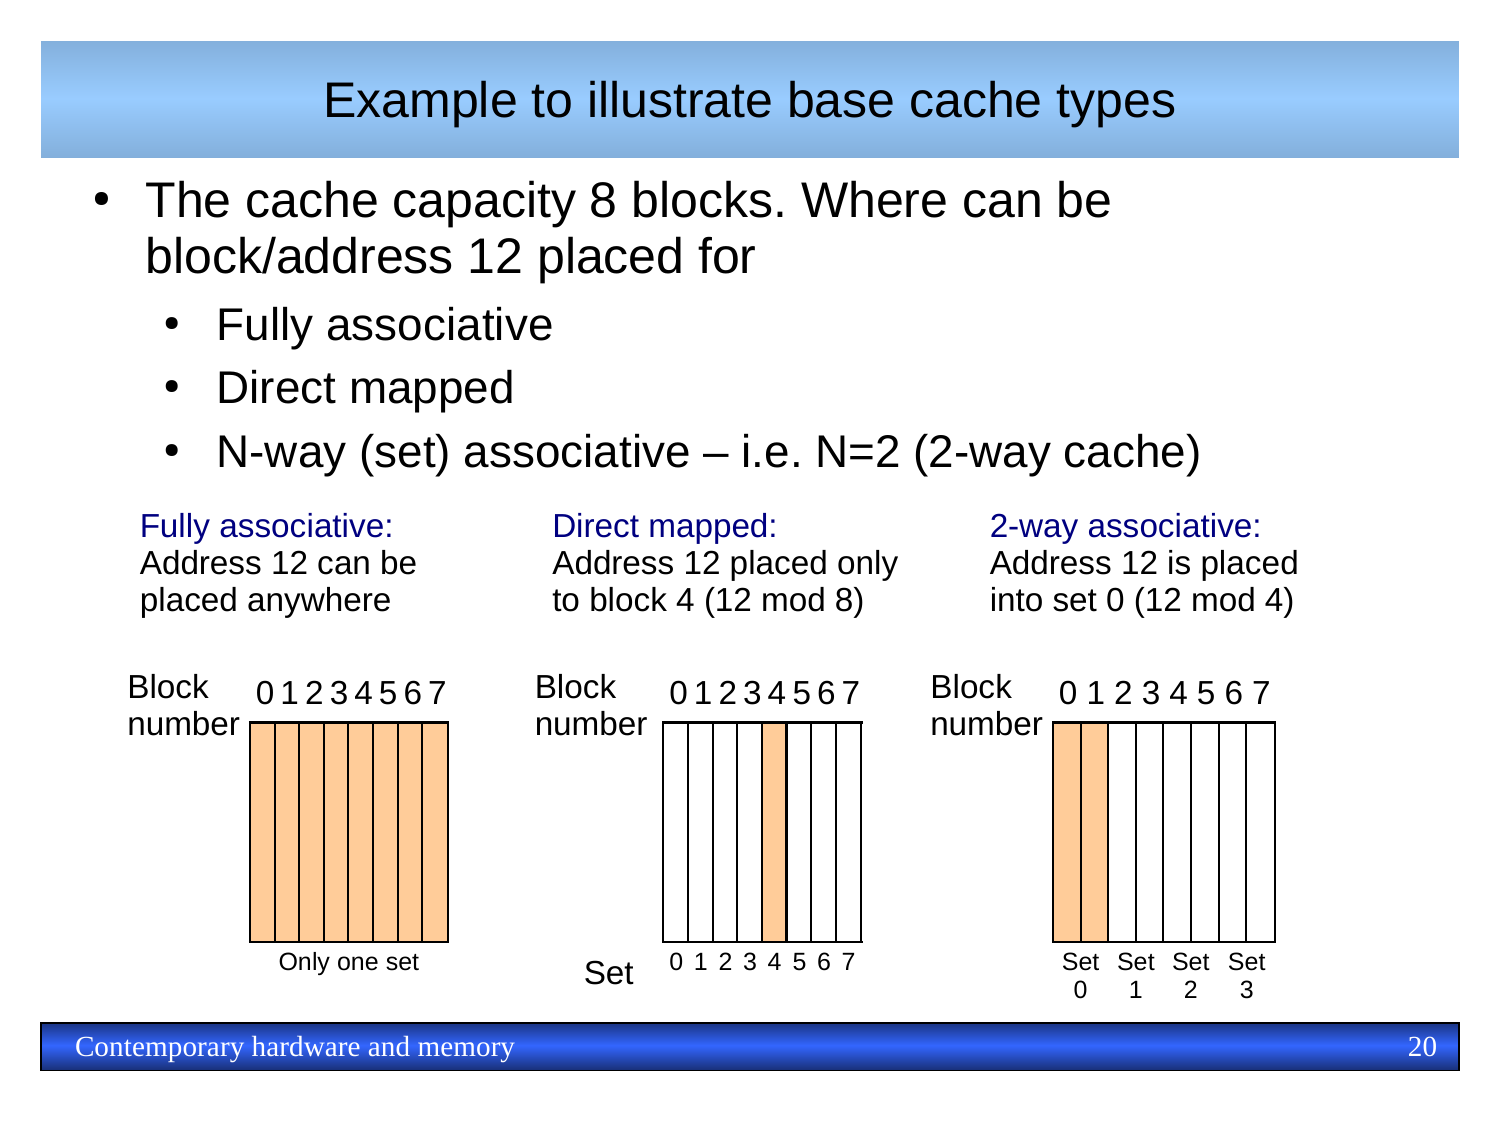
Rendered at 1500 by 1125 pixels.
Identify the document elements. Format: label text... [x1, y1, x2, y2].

table_cell Only one set [250, 943, 448, 989]
table_cell [1137, 724, 1162, 941]
table_header 0 [673, 683, 683, 702]
table_header 3 [1136, 668, 1163, 721]
table_header 7 [422, 668, 448, 721]
table_cell [664, 724, 687, 941]
table_cell 4 [762, 943, 786, 989]
table_header 2 [713, 668, 737, 721]
table_cell [763, 724, 785, 941]
table_cell [788, 724, 810, 941]
table_cell [325, 724, 347, 941]
table_header 0 [263, 668, 275, 721]
list The cache capacity 8 blocks. Where can be block/address 12 placed for Fully associative Direct mapped N-way (set) associative – i.e. N=2 (2-way cache) [75, 172, 1426, 513]
text_box Block number [519, 661, 671, 751]
text_box 2-way associative: Address 12 is placed into set 0 (12 mod 4) [975, 499, 1363, 663]
table_cell Set 0 [1053, 943, 1108, 1010]
table_header 2 [1108, 668, 1136, 721]
table_header 0 [263, 683, 269, 702]
table_header 0 [1066, 668, 1081, 721]
table_cell [300, 724, 323, 941]
table_cell [423, 724, 447, 941]
table_header 6 [398, 668, 422, 721]
table_cell 6 [811, 943, 836, 989]
table_header 3 [737, 668, 762, 721]
table_header 4 [762, 668, 786, 721]
table_header 3 [324, 668, 348, 721]
table_cell [1164, 724, 1190, 941]
table_cell 2 [713, 943, 737, 989]
table_cell [812, 724, 835, 941]
table_header 1 [275, 668, 299, 721]
table_header 6 [1219, 668, 1246, 721]
table_cell Set 2 [1163, 943, 1219, 1010]
table_cell [1054, 724, 1080, 941]
table_header 4 [348, 668, 373, 721]
text_box Block number [112, 661, 263, 751]
table_cell Set 1 [1108, 943, 1163, 1010]
table_header 1 [1081, 668, 1108, 721]
table_cell [714, 724, 736, 941]
table_header 6 [811, 668, 836, 721]
table_header 5 [373, 668, 398, 721]
table_header 4 [1163, 668, 1191, 721]
title Example to illustrate base cache types [41, 41, 1459, 158]
table_cell 3 [737, 943, 762, 989]
table_cell [399, 724, 421, 941]
text_box Set [562, 947, 655, 1000]
table_cell 7 [836, 943, 861, 989]
table_cell [349, 724, 372, 941]
table_cell 5 [786, 943, 811, 989]
table_header 2 [299, 668, 324, 721]
table_cell [276, 724, 298, 941]
table_cell [837, 724, 860, 941]
table_cell Set 3 [1219, 943, 1275, 1010]
table_header 0 [1066, 683, 1072, 702]
text_box Fully associative: Address 12 can be placed anywhere [124, 499, 513, 663]
table_cell [1247, 724, 1274, 941]
table_cell [1082, 724, 1107, 941]
table_cell 0 [663, 943, 688, 989]
text_box Direct mapped: Address 12 placed only to block 4 (12 mod 8) [537, 499, 926, 663]
table_cell [251, 724, 274, 941]
table_header 0 [671, 668, 688, 721]
table_cell [1220, 724, 1245, 941]
table_cell [1109, 724, 1135, 941]
table_cell [374, 724, 397, 941]
table_header 5 [786, 668, 811, 721]
table_cell 1 [688, 943, 713, 989]
table_cell [1192, 724, 1218, 941]
table_cell [738, 724, 761, 941]
table_header 7 [836, 668, 861, 721]
table_header 5 [1191, 668, 1219, 721]
table_header 7 [1246, 668, 1275, 721]
text_box Block number [915, 661, 1066, 751]
table_cell [689, 724, 712, 941]
table_header 1 [688, 668, 713, 721]
